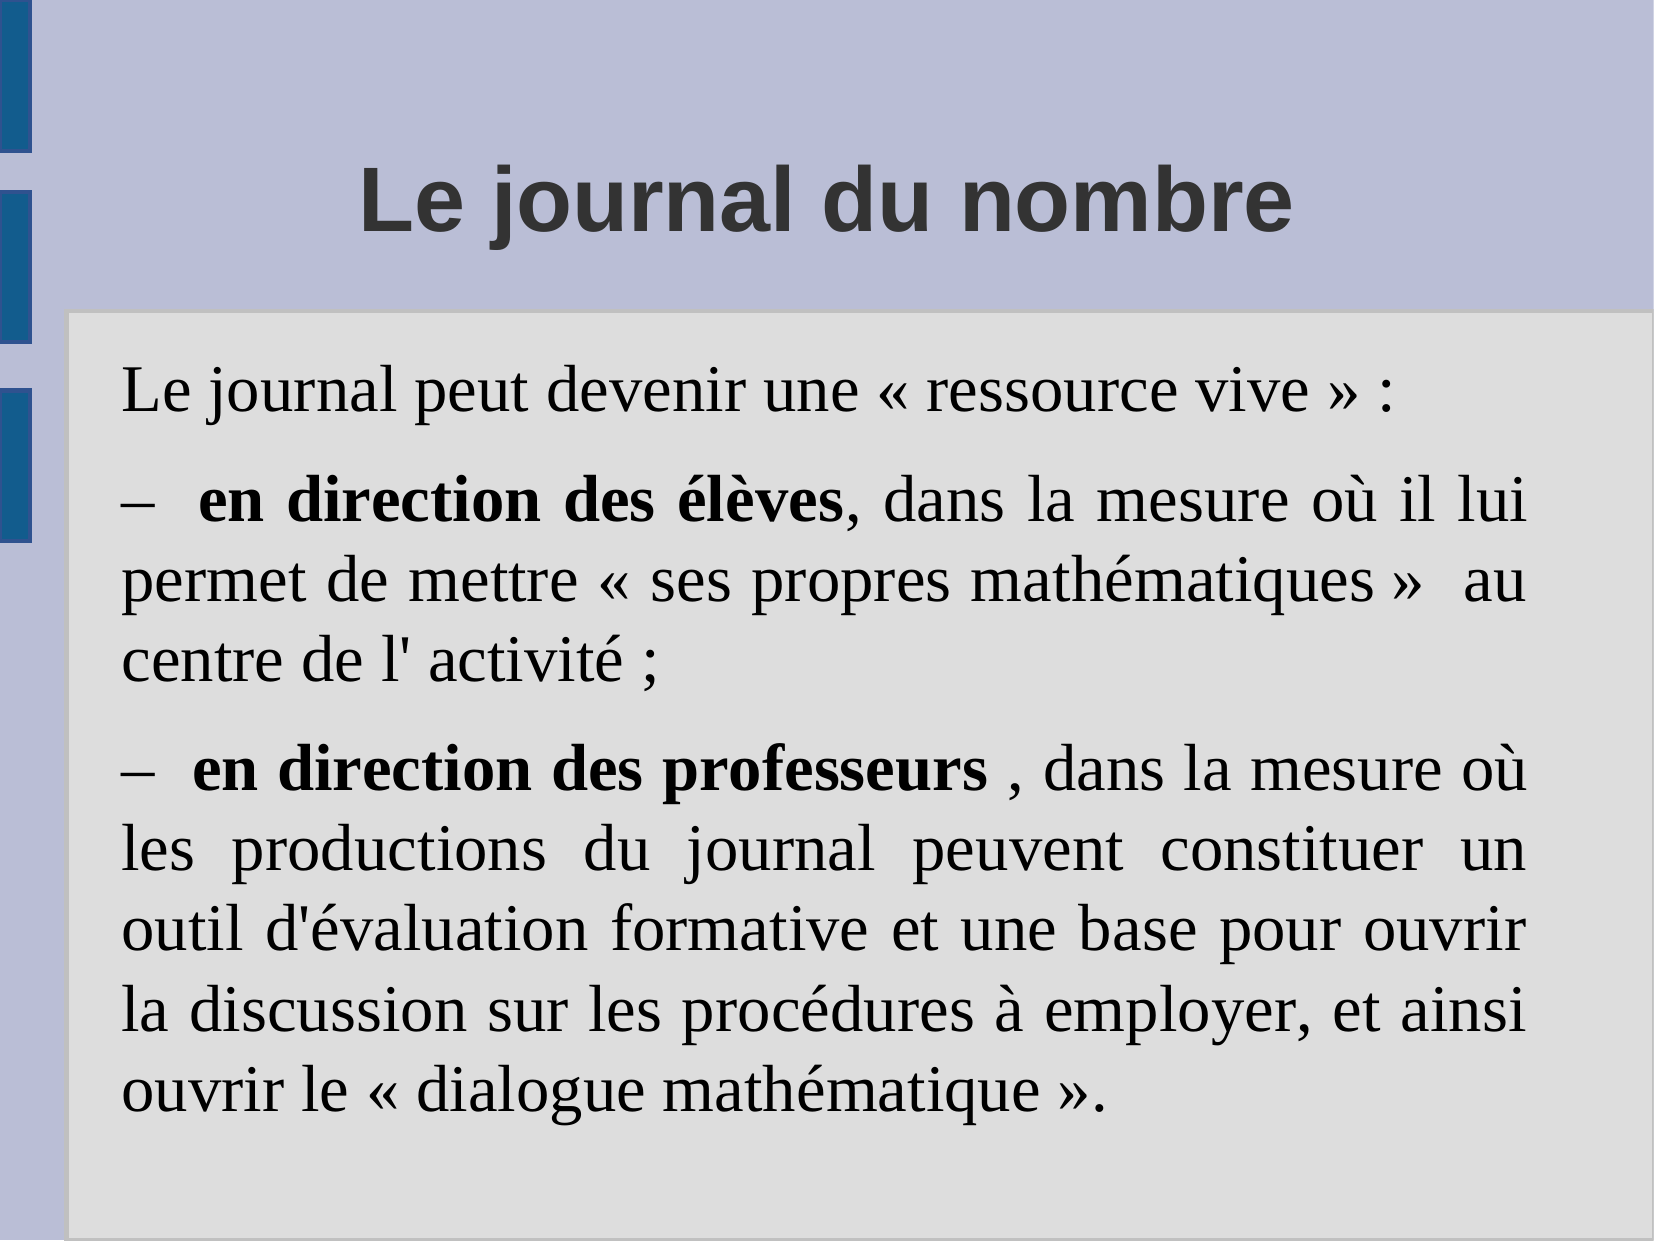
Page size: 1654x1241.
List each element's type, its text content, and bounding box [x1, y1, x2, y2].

title Le journal du nombre [121, 91, 1534, 299]
list Le journal peut devenir une « ressource vive » : – en direction des élèves, dans la mesure où il lui permet de mettre « ses propres mathématiques » au centre de l' activité ; – en direction des professeurs , dans la mesure où les productions du journal peuvent constituer un outil d'évaluation formative et une base pour ouvrir la discussion sur les procédures à employer, et ainsi ouvrir le « dialogue mathématique ». [121, 344, 1534, 1127]
